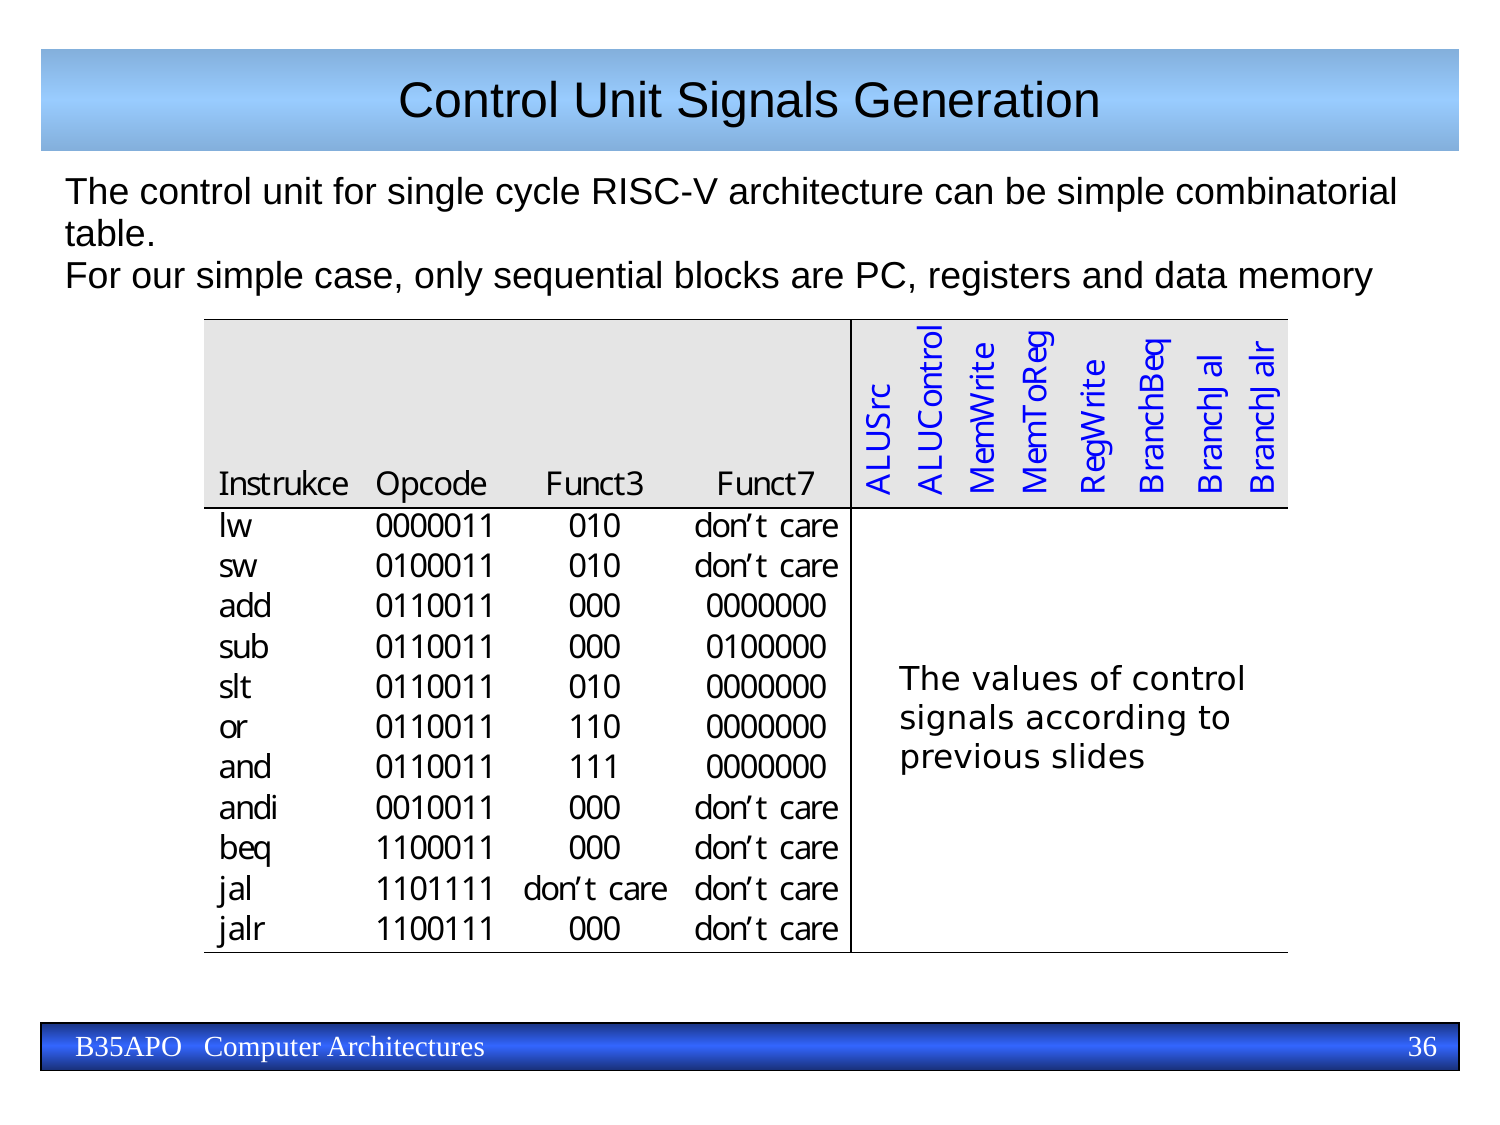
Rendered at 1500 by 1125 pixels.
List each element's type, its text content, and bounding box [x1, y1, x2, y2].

title Control Unit Signals Generation [41, 49, 1459, 151]
text_box The control unit for single cycle RISC-V architecture can be simple combinatorial table. For our simple case, only sequential blocks are PC, registers and data memory [50, 163, 1451, 305]
chart [167, 305, 1333, 1018]
